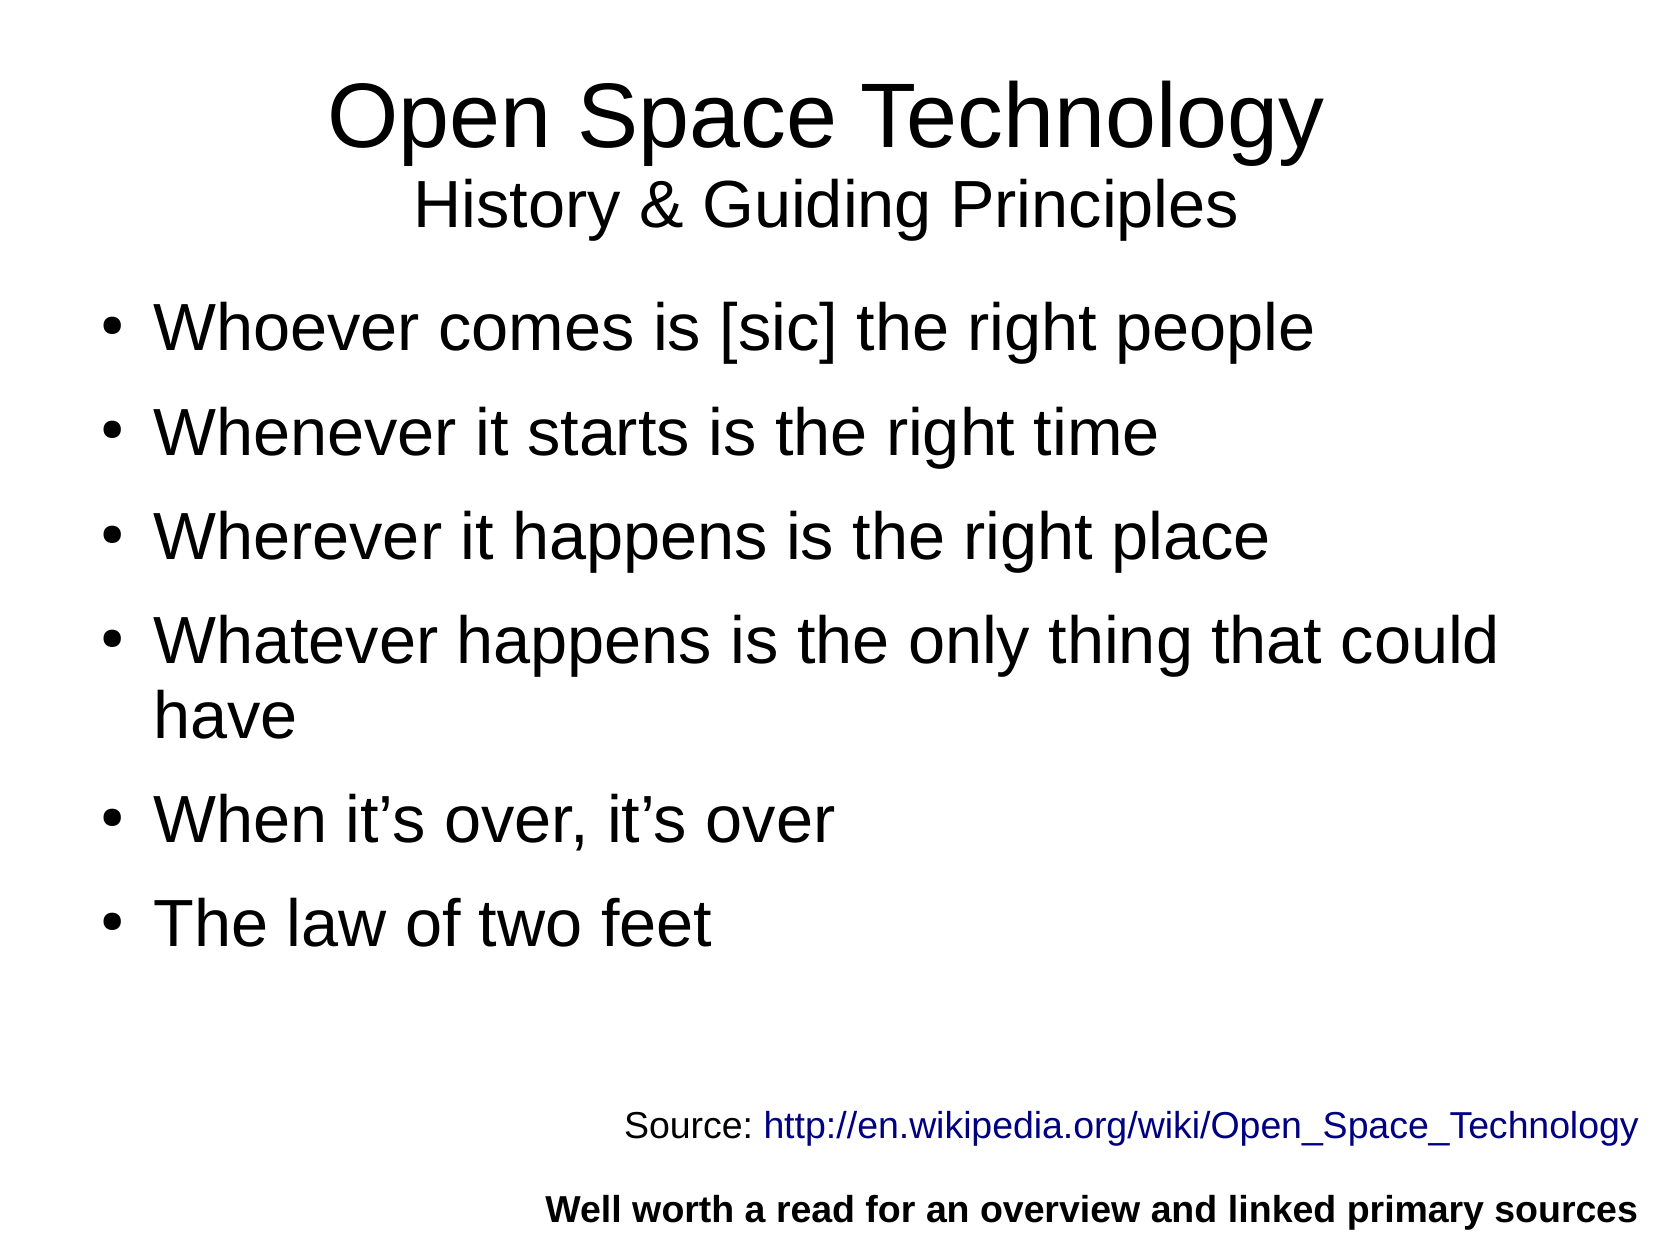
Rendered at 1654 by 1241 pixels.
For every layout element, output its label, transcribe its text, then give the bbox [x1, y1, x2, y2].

title Open Space Technology History & Guiding Principles [82, 49, 1571, 257]
text_box Source: http://en.wikipedia.org/wiki/Open_Space_Technology Well worth a read for an overview and linked primary sources [495, 1096, 1654, 1238]
list Whoever comes is [sic] the right people Whenever it starts is the right time Wherever it happens is the right place Whatever happens is the only thing that could have When it’s over, it’s over The law of two feet [82, 290, 1571, 1109]
